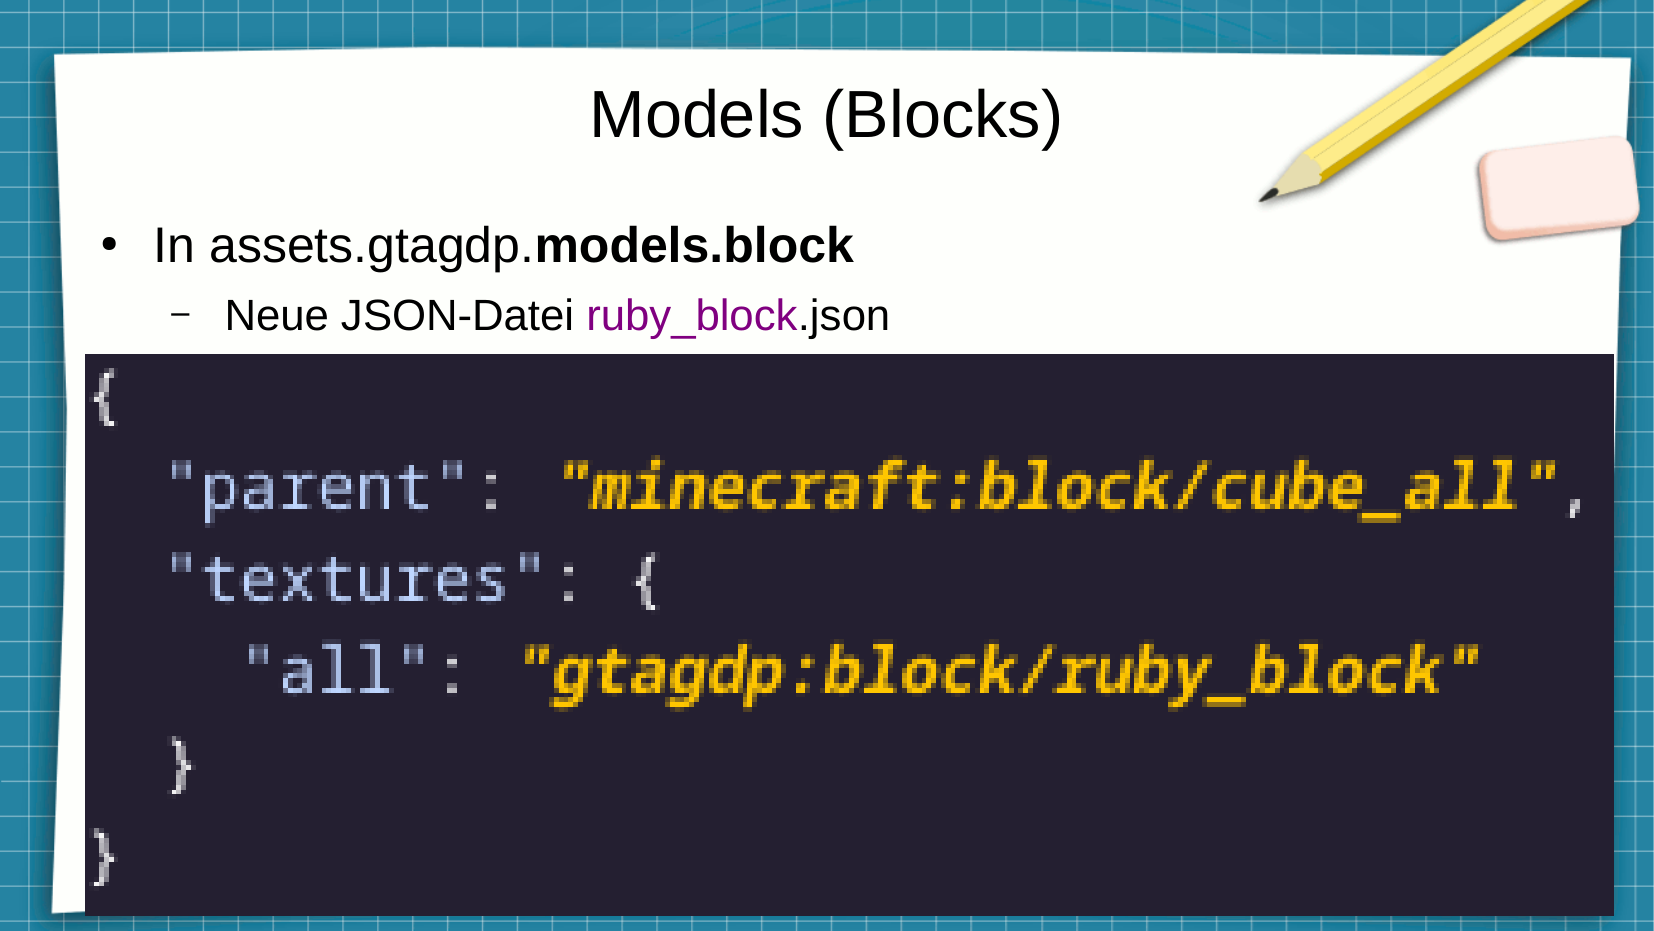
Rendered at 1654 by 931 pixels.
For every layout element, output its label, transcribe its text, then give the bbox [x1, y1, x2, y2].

title Models (Blocks) [82, 37, 1571, 193]
picture [0, 0, 1654, 931]
list In assets.gtagdp.models.block Neue JSON-Datei ruby_block.json [82, 217, 1571, 758]
